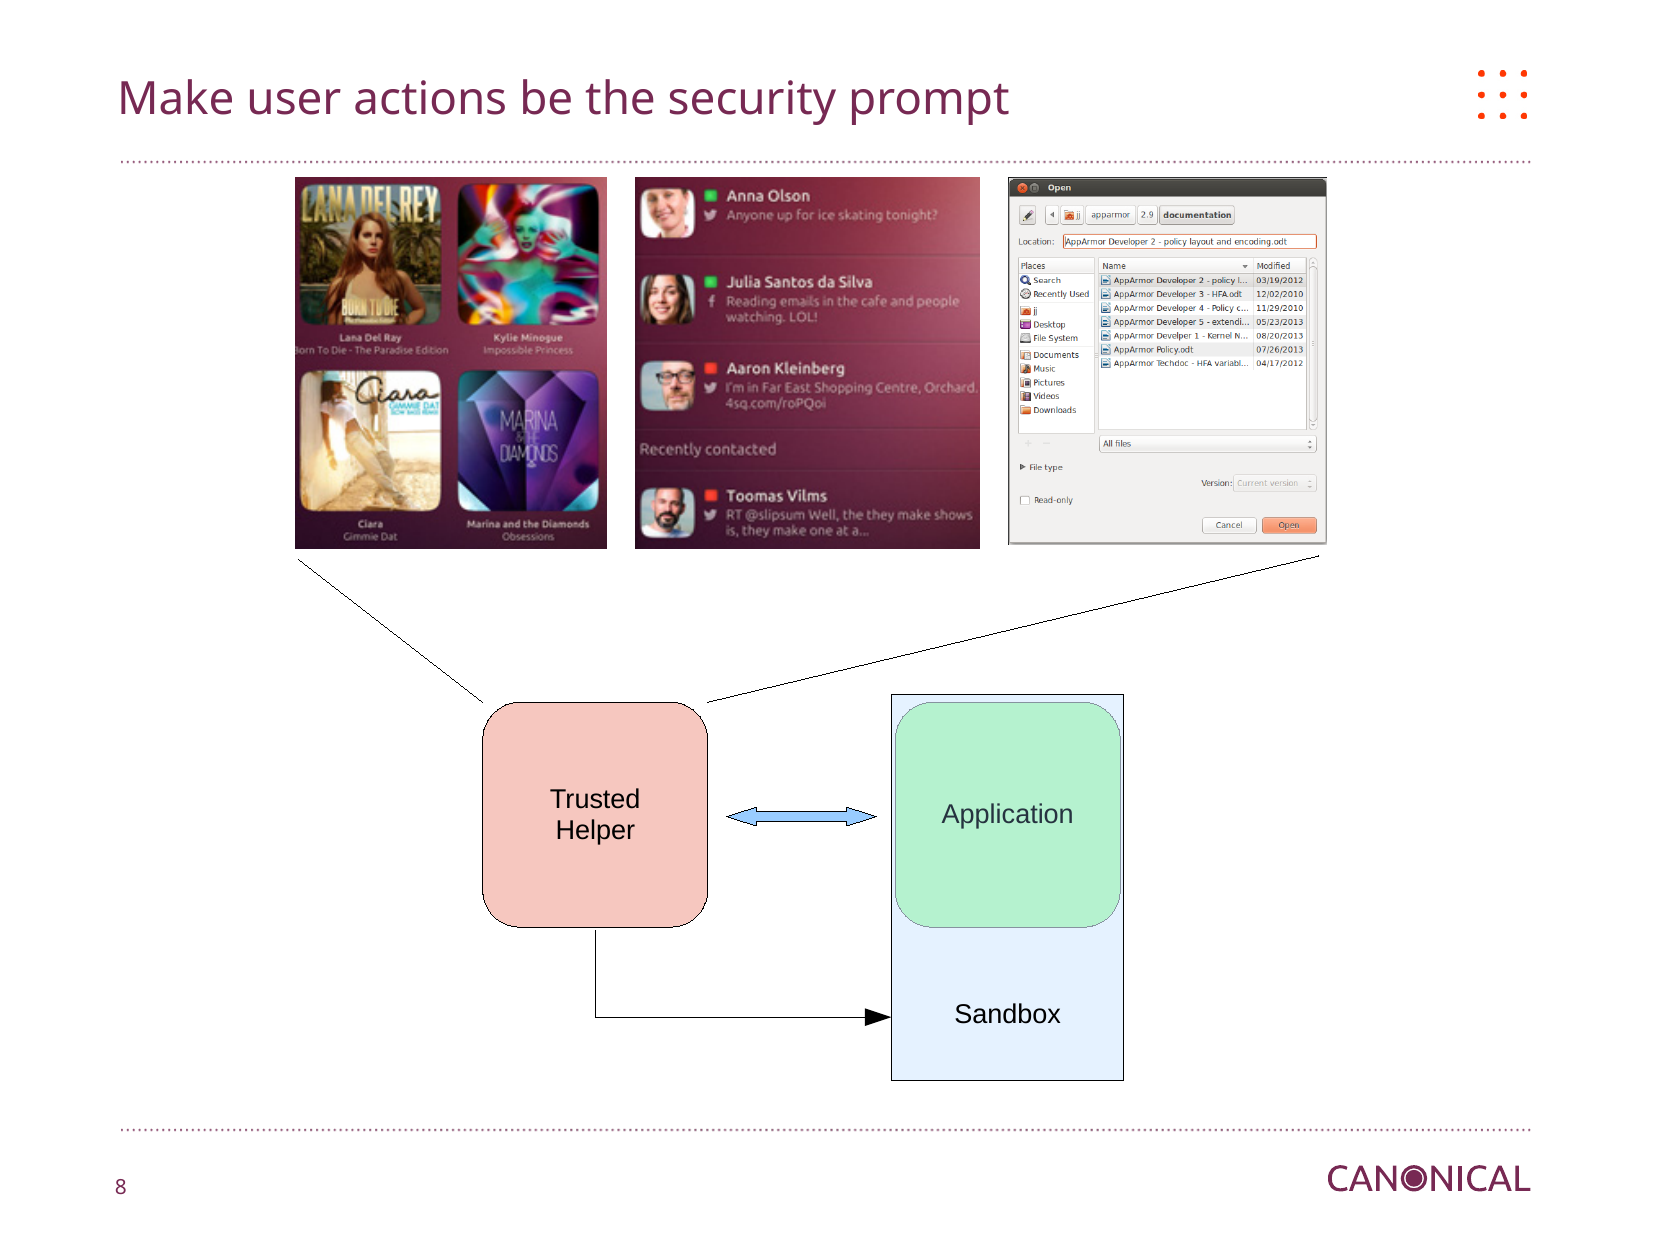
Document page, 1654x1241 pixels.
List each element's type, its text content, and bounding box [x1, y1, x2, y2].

picture [1008, 177, 1327, 545]
text_box [726, 807, 877, 826]
picture [635, 177, 980, 549]
picture [1478, 70, 1527, 119]
picture [111, 159, 1533, 166]
picture [111, 1127, 1533, 1134]
title Make user actions be the security prompt [117, 71, 1447, 123]
text_box Trusted Helper [482, 702, 708, 928]
text_box Sandbox [891, 694, 1124, 1081]
picture [295, 177, 607, 549]
